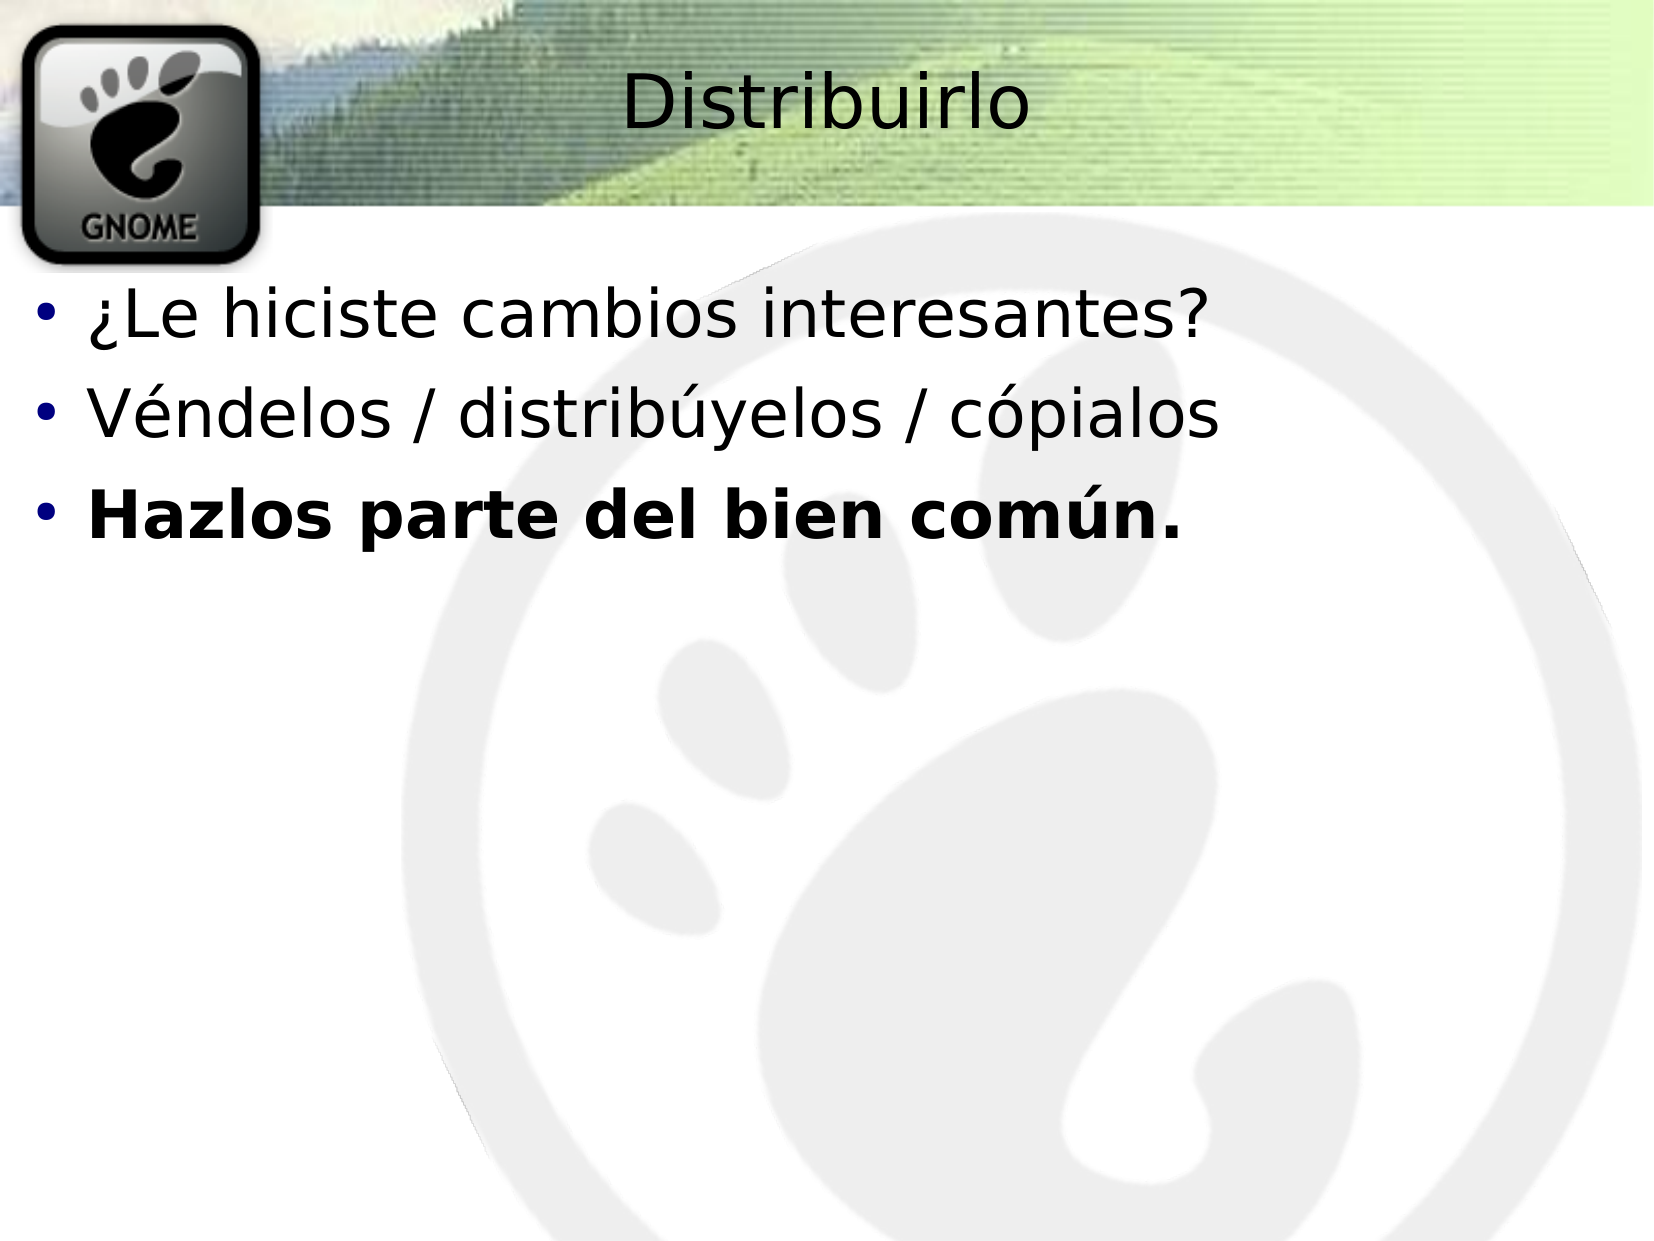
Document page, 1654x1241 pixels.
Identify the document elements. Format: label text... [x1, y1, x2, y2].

title Distribuirlo [0, 0, 1653, 207]
list ¿Le hiciste cambios interesantes? Véndelos / distribúyelos / cópialos Hazlos parte del bien común. [0, 280, 1653, 1240]
picture [0, 0, 1654, 280]
